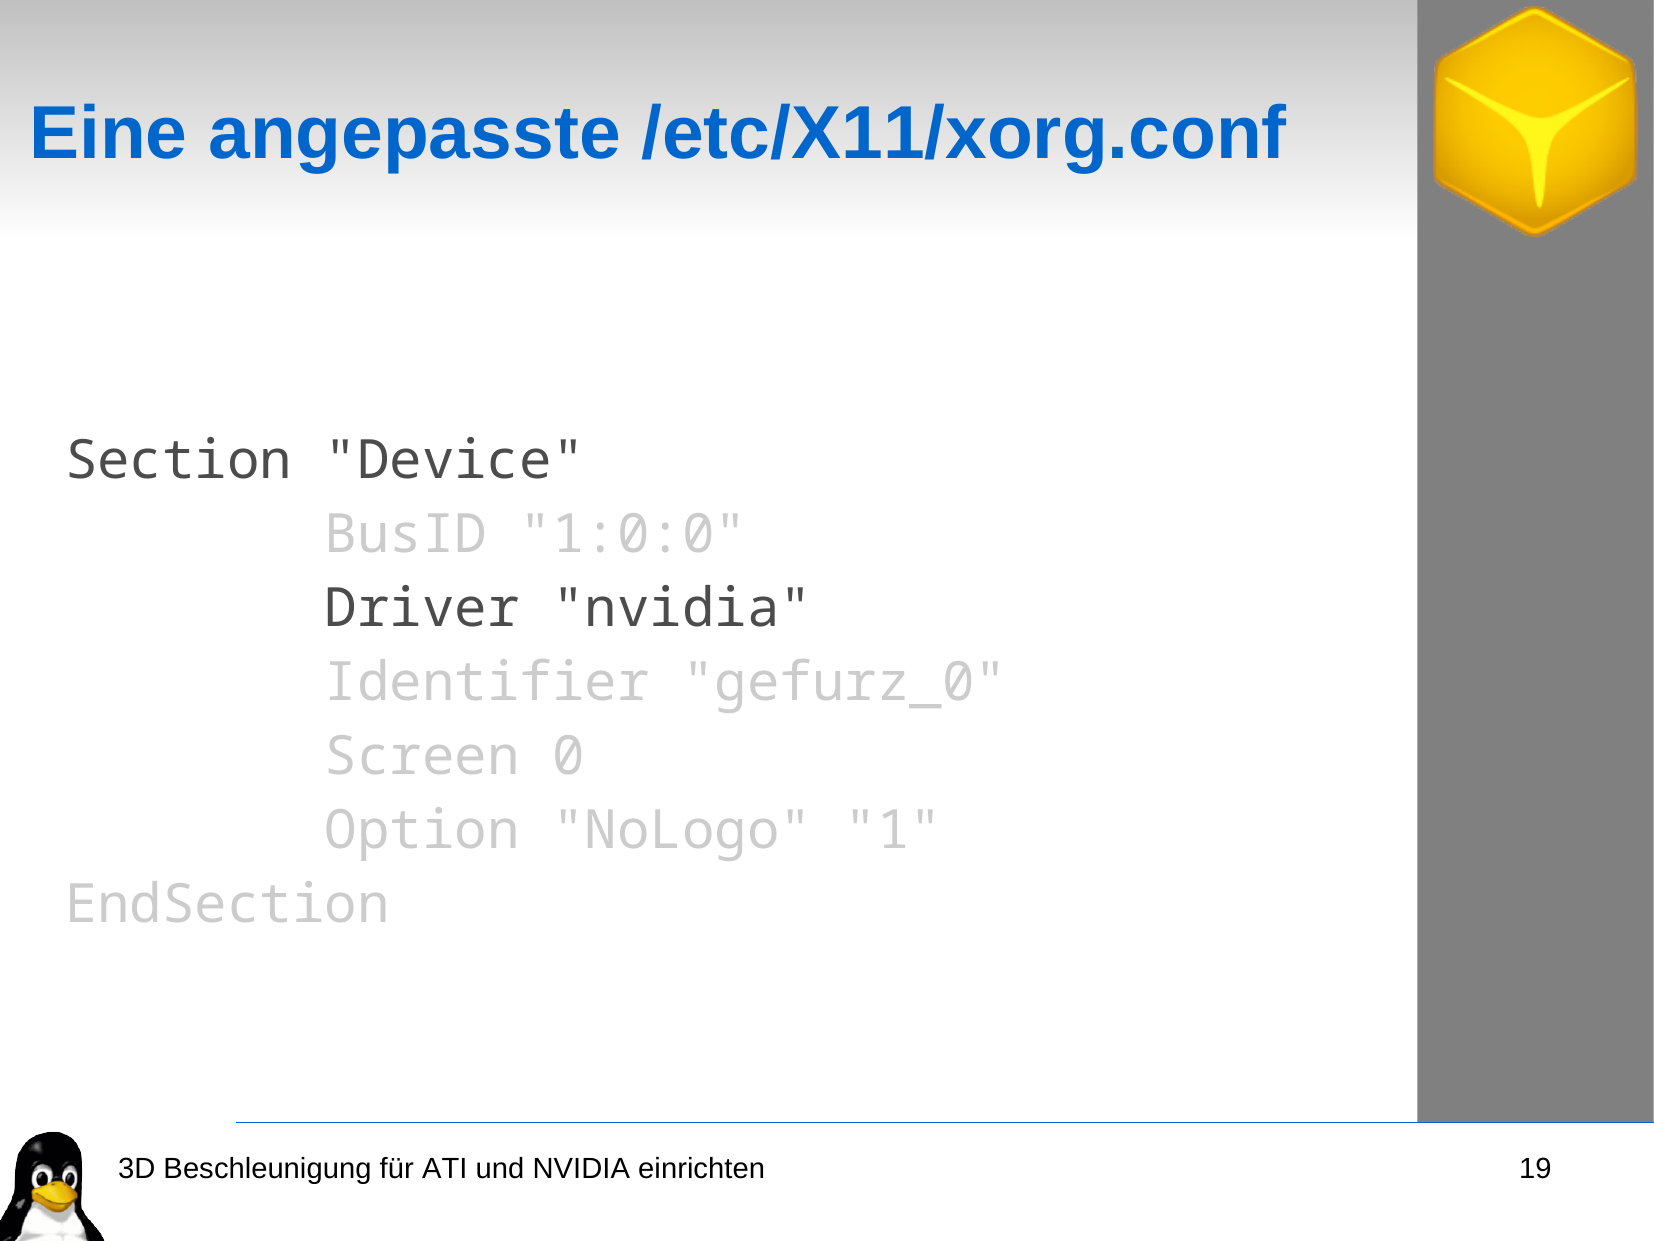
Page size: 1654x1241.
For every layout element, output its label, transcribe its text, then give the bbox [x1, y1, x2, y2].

picture [1433, 6, 1638, 237]
picture [139, 1160, 148, 1176]
subtitle Section "Device" BusID "1:0:0" Driver "nvidia" Identifier "gefurz_0" Screen 0 Option "NoLogo" "1" EndSection [29, 265, 1388, 1093]
title Eine angepasste /etc/X11/xorg.conf [29, 29, 1388, 237]
picture [0, 1121, 148, 1241]
